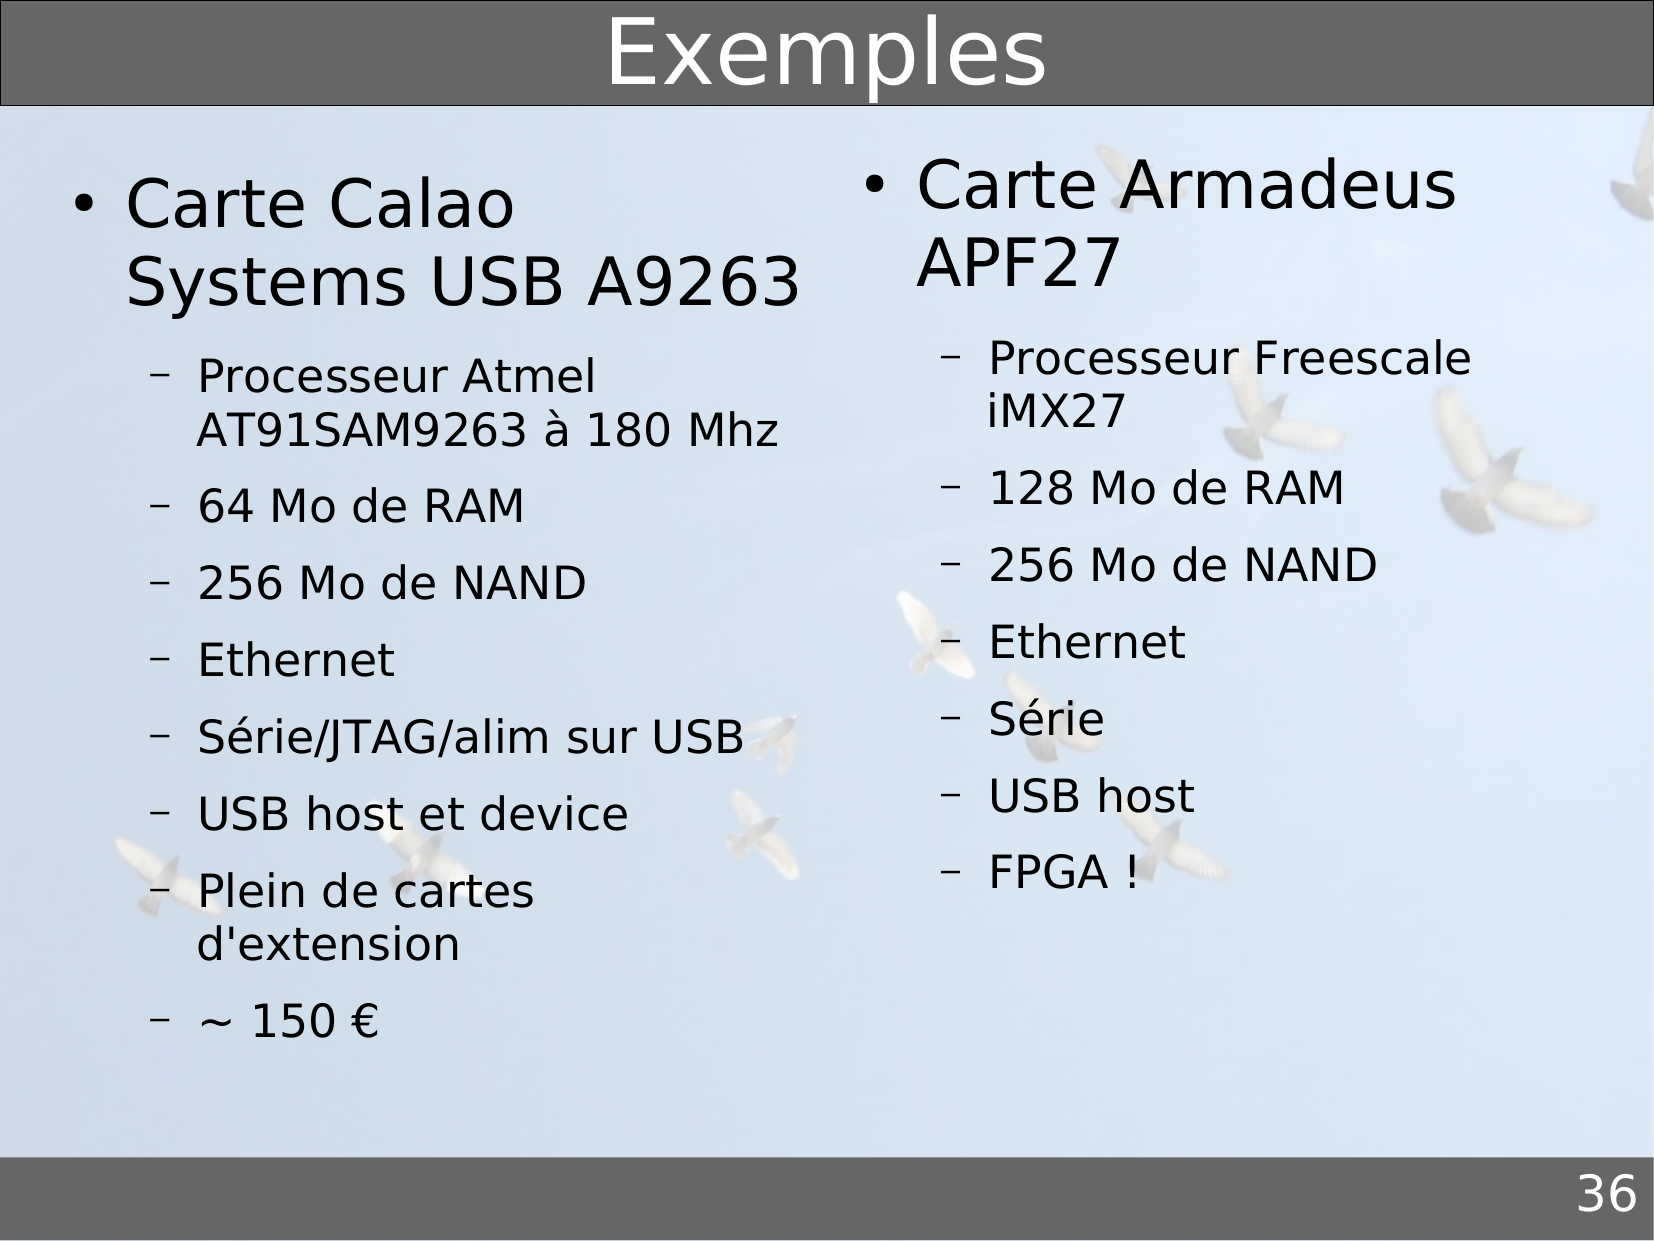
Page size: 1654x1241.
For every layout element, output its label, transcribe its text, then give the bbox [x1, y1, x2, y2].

title Exemples [0, 0, 1654, 107]
list Carte Calao Systems USB A9263 Processeur Atmel AT91SAM9263 à 180 Mhz 64 Mo de RAM 256 Mo de NAND Ethernet Série/JTAG/alim sur USB USB host et device Plein de cartes d'extension ~ 150 € [54, 165, 804, 1049]
list Carte Armadeus APF27 Processeur Freescale iMX27 128 Mo de RAM 256 Mo de NAND Ethernet Série USB host FPGA ! [845, 146, 1572, 1109]
